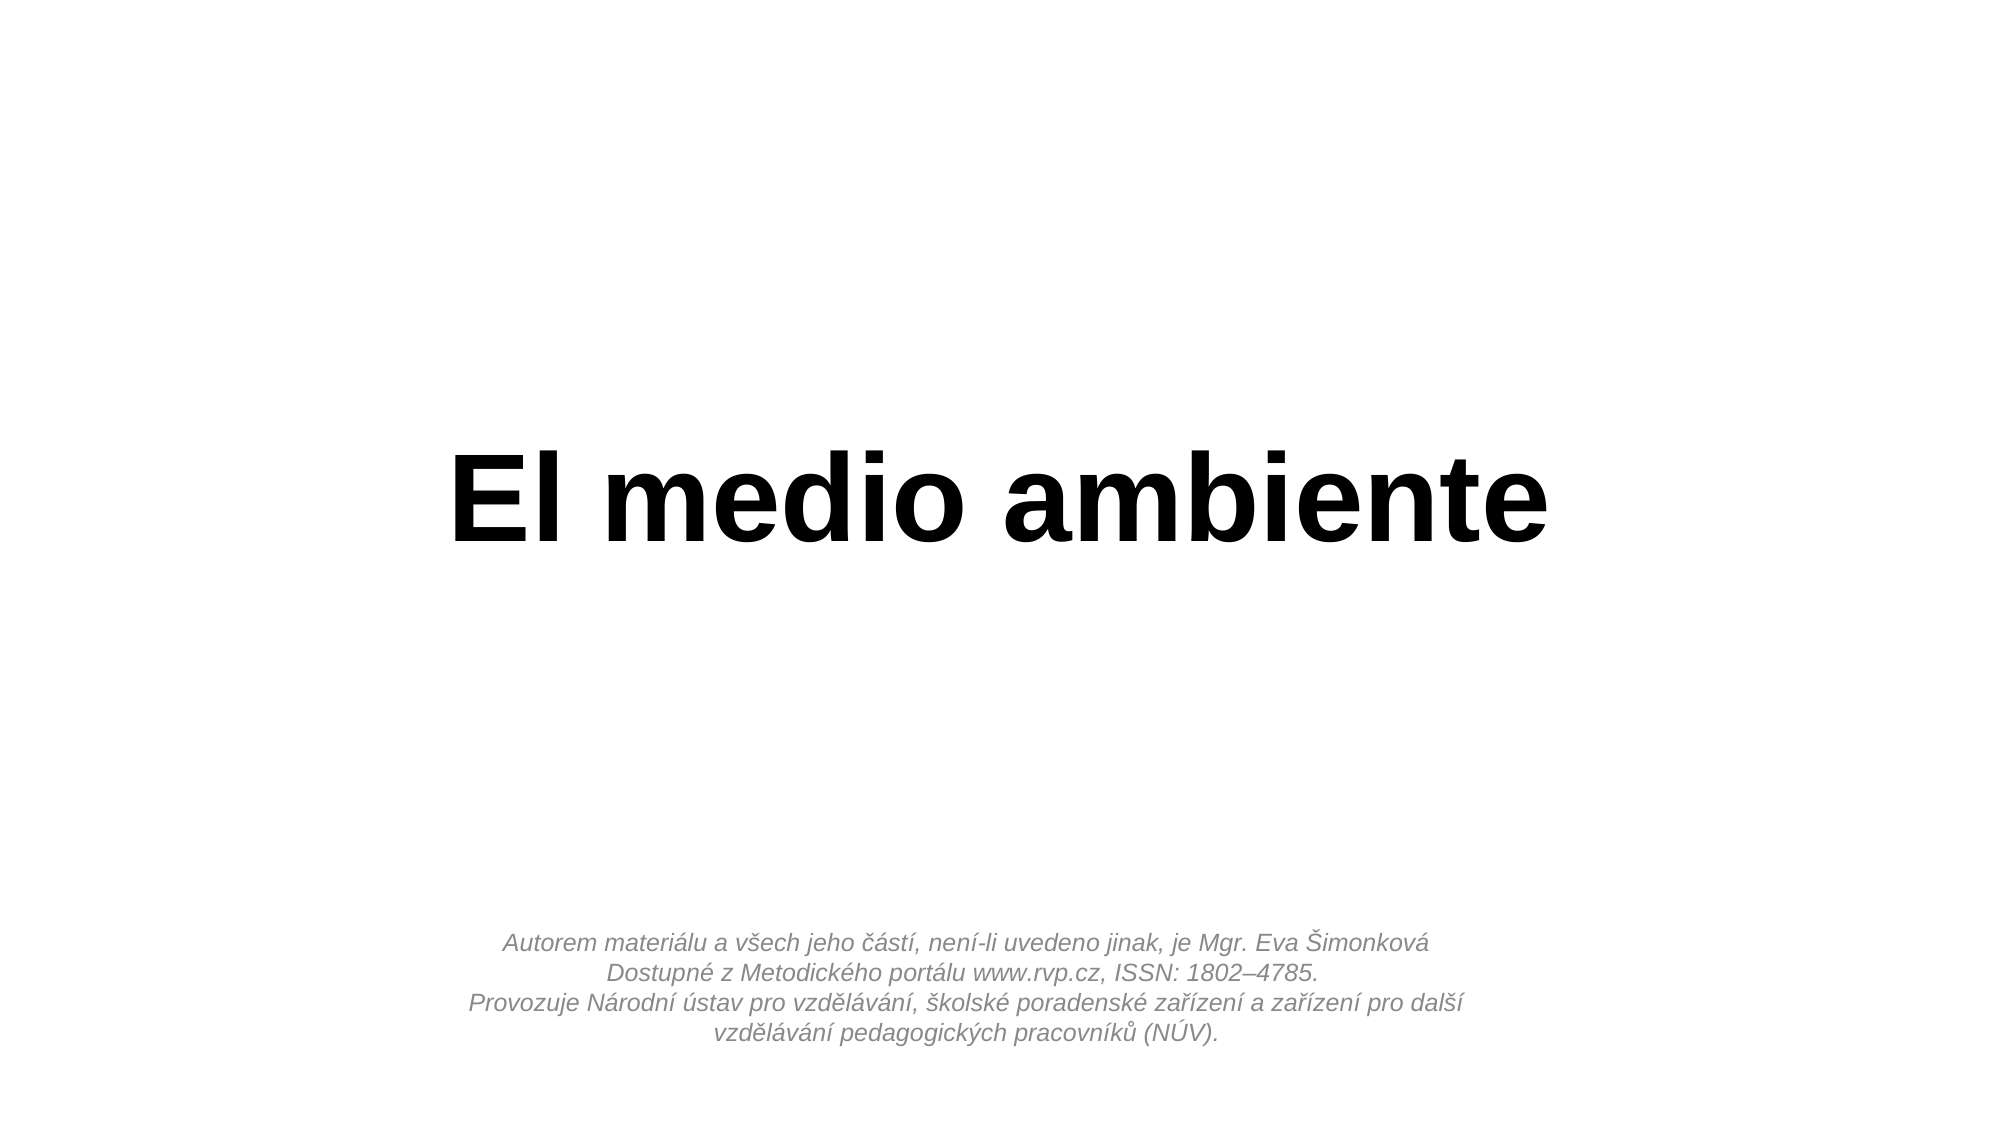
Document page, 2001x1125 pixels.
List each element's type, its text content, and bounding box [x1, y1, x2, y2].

text_box Autorem materiálu a všech jeho částí, není-li uvedeno jinak, je Mgr. Eva Šimonková Dostupné z Metodického portálu www.rvp.cz, ISSN: 1802–4785. Provozuje Národní ústav pro vzdělávání, školské poradenské zařízení a zařízení pro další vzdělávání pedagogických pracovníků (NÚV). [401, 870, 1533, 1103]
title El medio ambiente [249, 184, 1750, 576]
